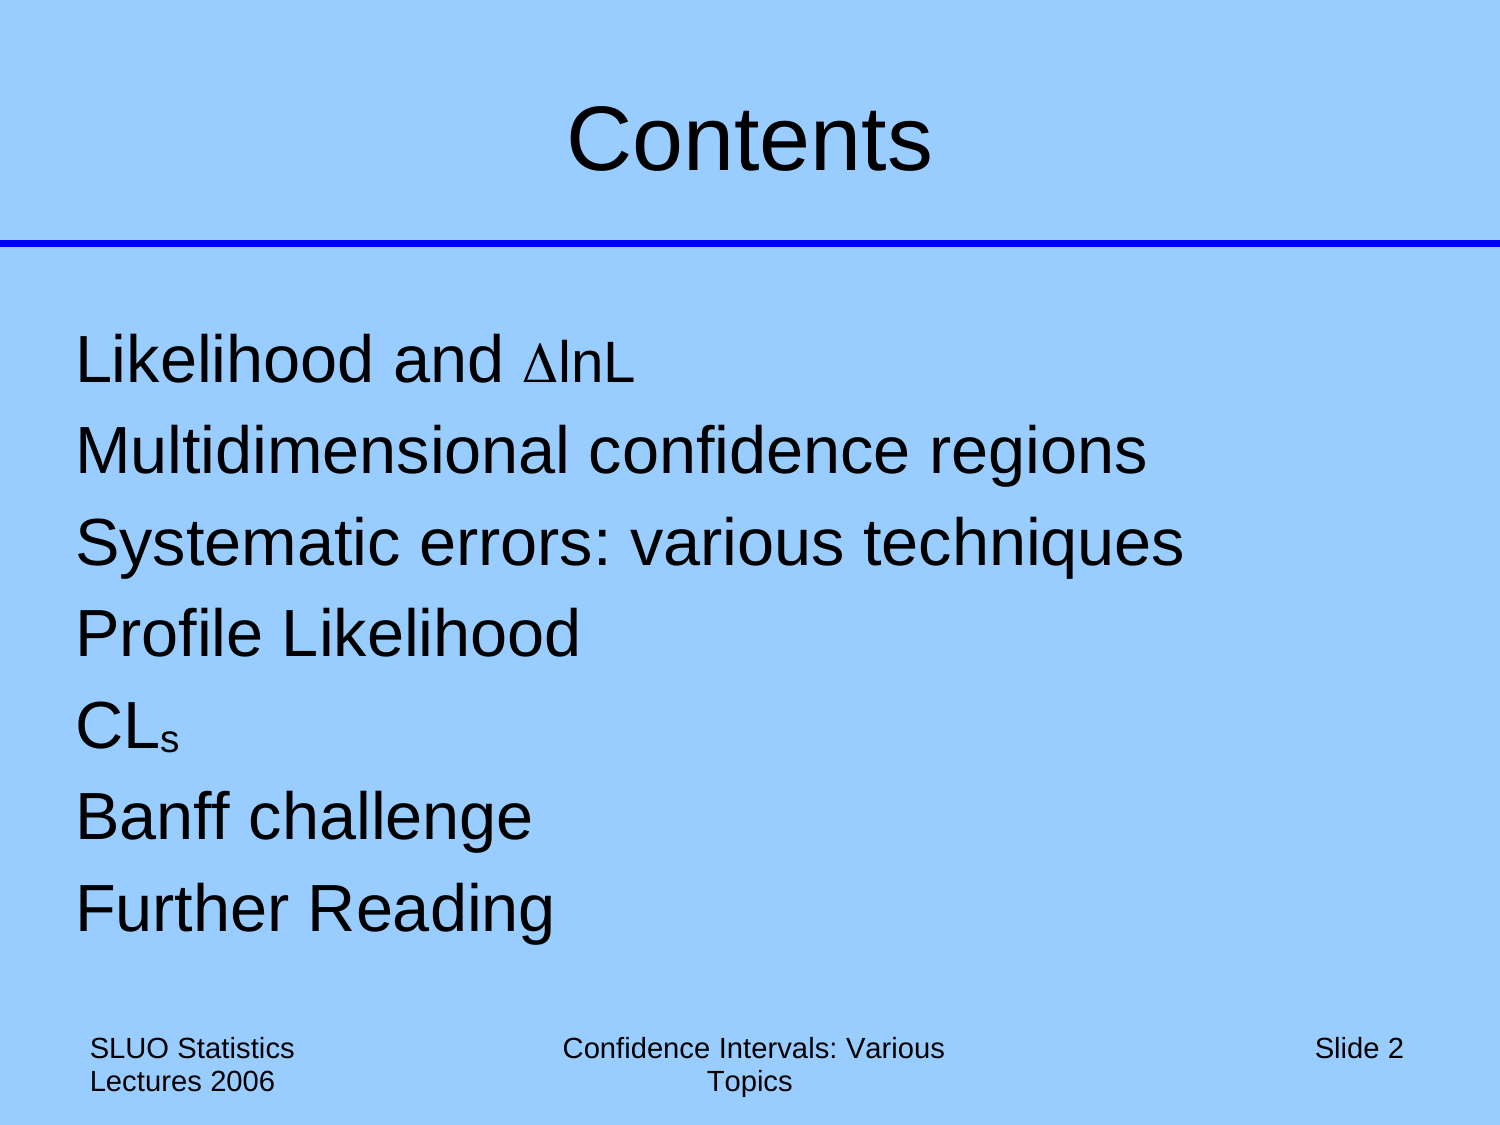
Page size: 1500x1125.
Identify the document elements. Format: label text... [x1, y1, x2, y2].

subtitle Likelihood and lnL Multidimensional confidence regions Systematic errors: various techniques Profile Likelihood CLs Banff challenge Further Reading [75, 262, 1426, 1006]
title Contents [75, 45, 1426, 233]
